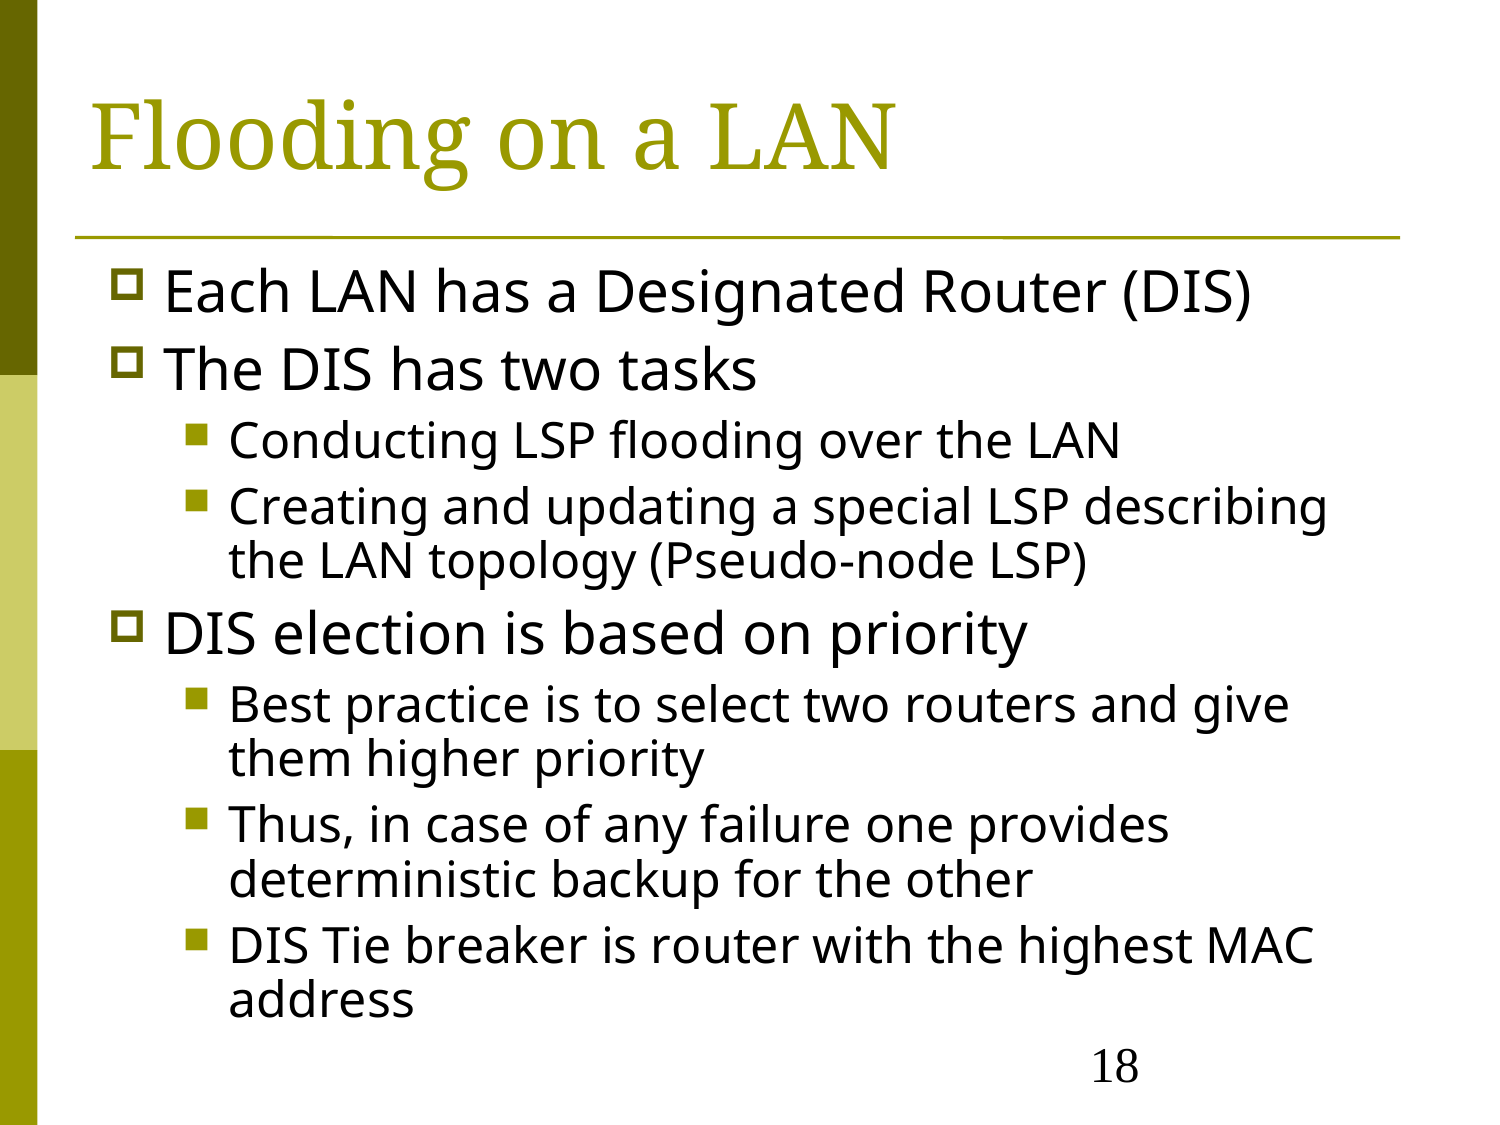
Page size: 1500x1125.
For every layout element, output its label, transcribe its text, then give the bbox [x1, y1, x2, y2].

title Flooding on a LAN [75, 8, 1426, 196]
text_box <number> [1074, 1025, 1425, 1101]
list Each LAN has a Designated Router (DIS) The DIS has two tasks Conducting LSP flooding over the LAN Creating and updating a special LSP describing the LAN topology (Pseudo-node LSP) DIS election is based on priority Best practice is to select two routers and give them higher priority Thus, in case of any failure one provides deterministic backup for the other DIS Tie breaker is router with the highest MAC address [92, 254, 1396, 1091]
